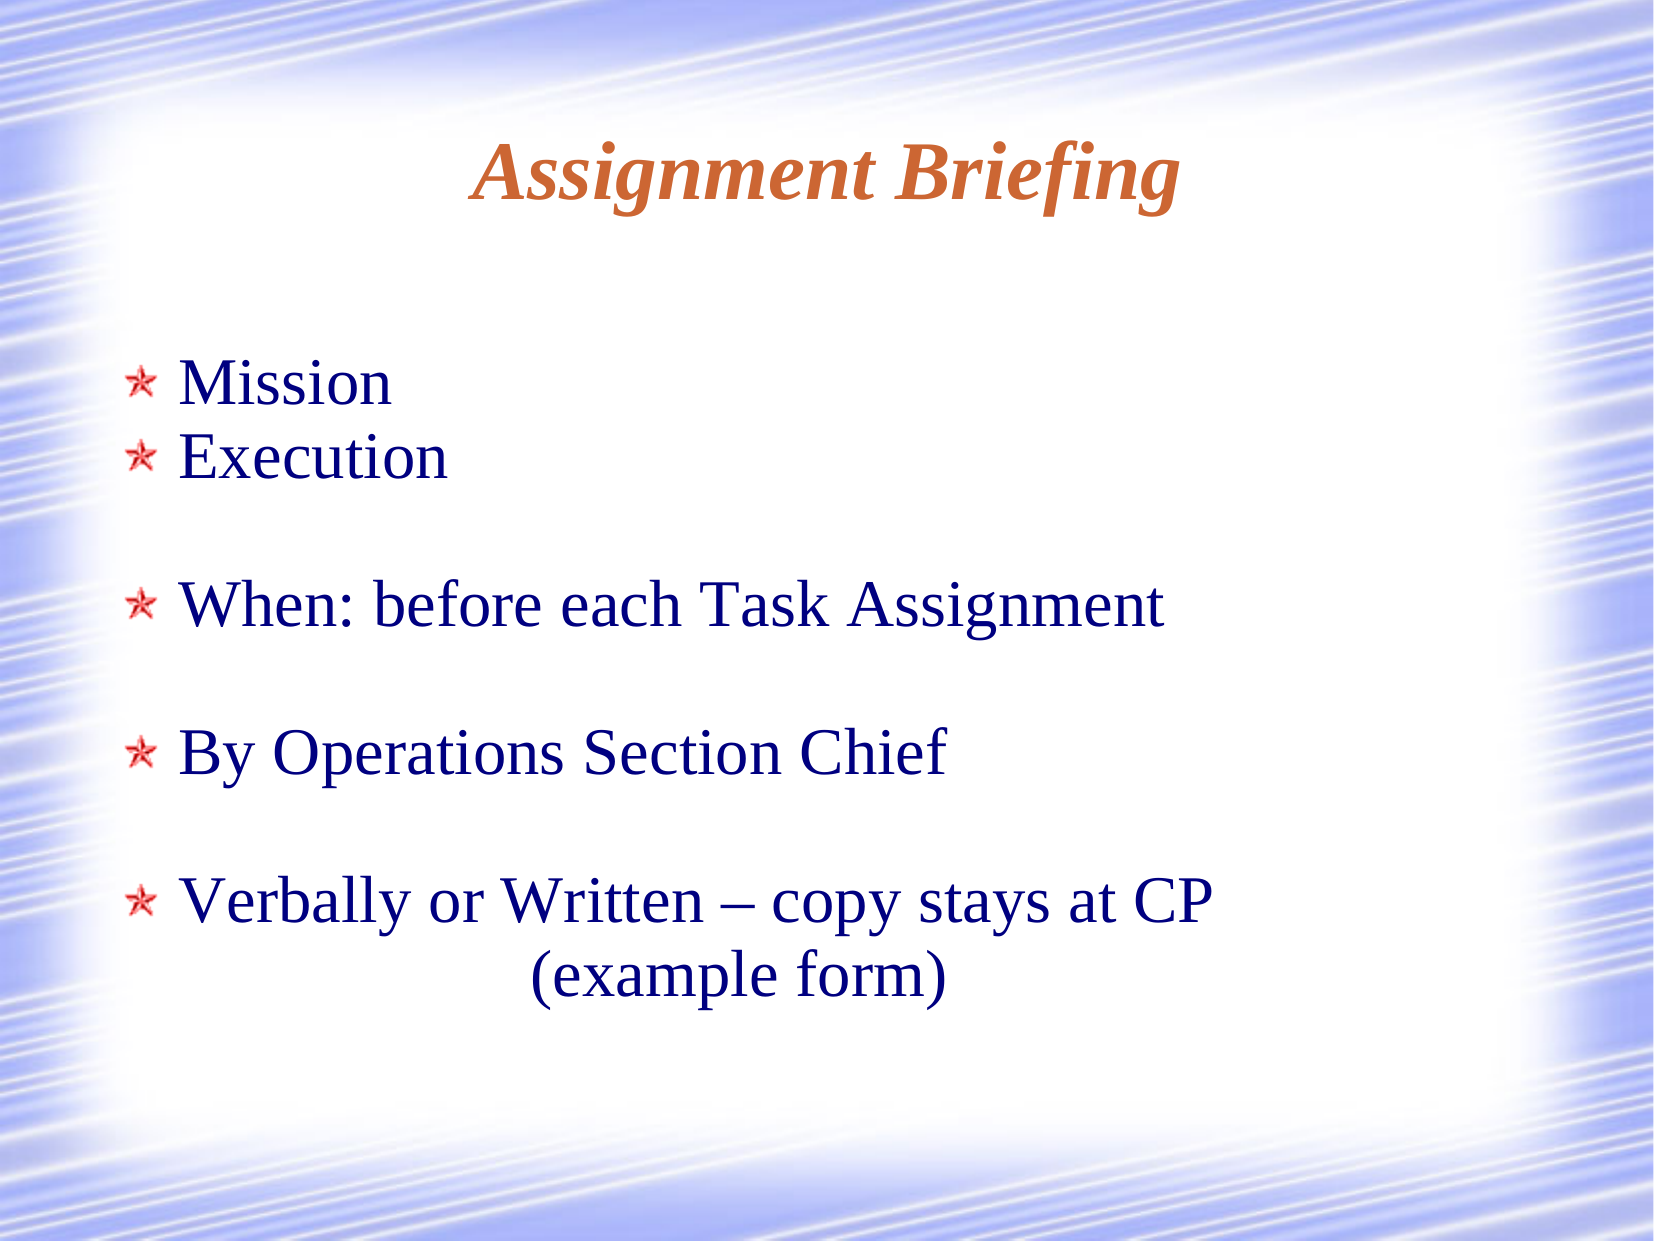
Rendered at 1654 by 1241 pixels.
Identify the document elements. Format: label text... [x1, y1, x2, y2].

title Assignment Briefing [121, 67, 1534, 275]
picture [0, 0, 1654, 1241]
list Mission Execution When: before each Task Assignment By Operations Section Chief Verbally or Written – copy stays at CP (example form) [121, 344, 1534, 1065]
